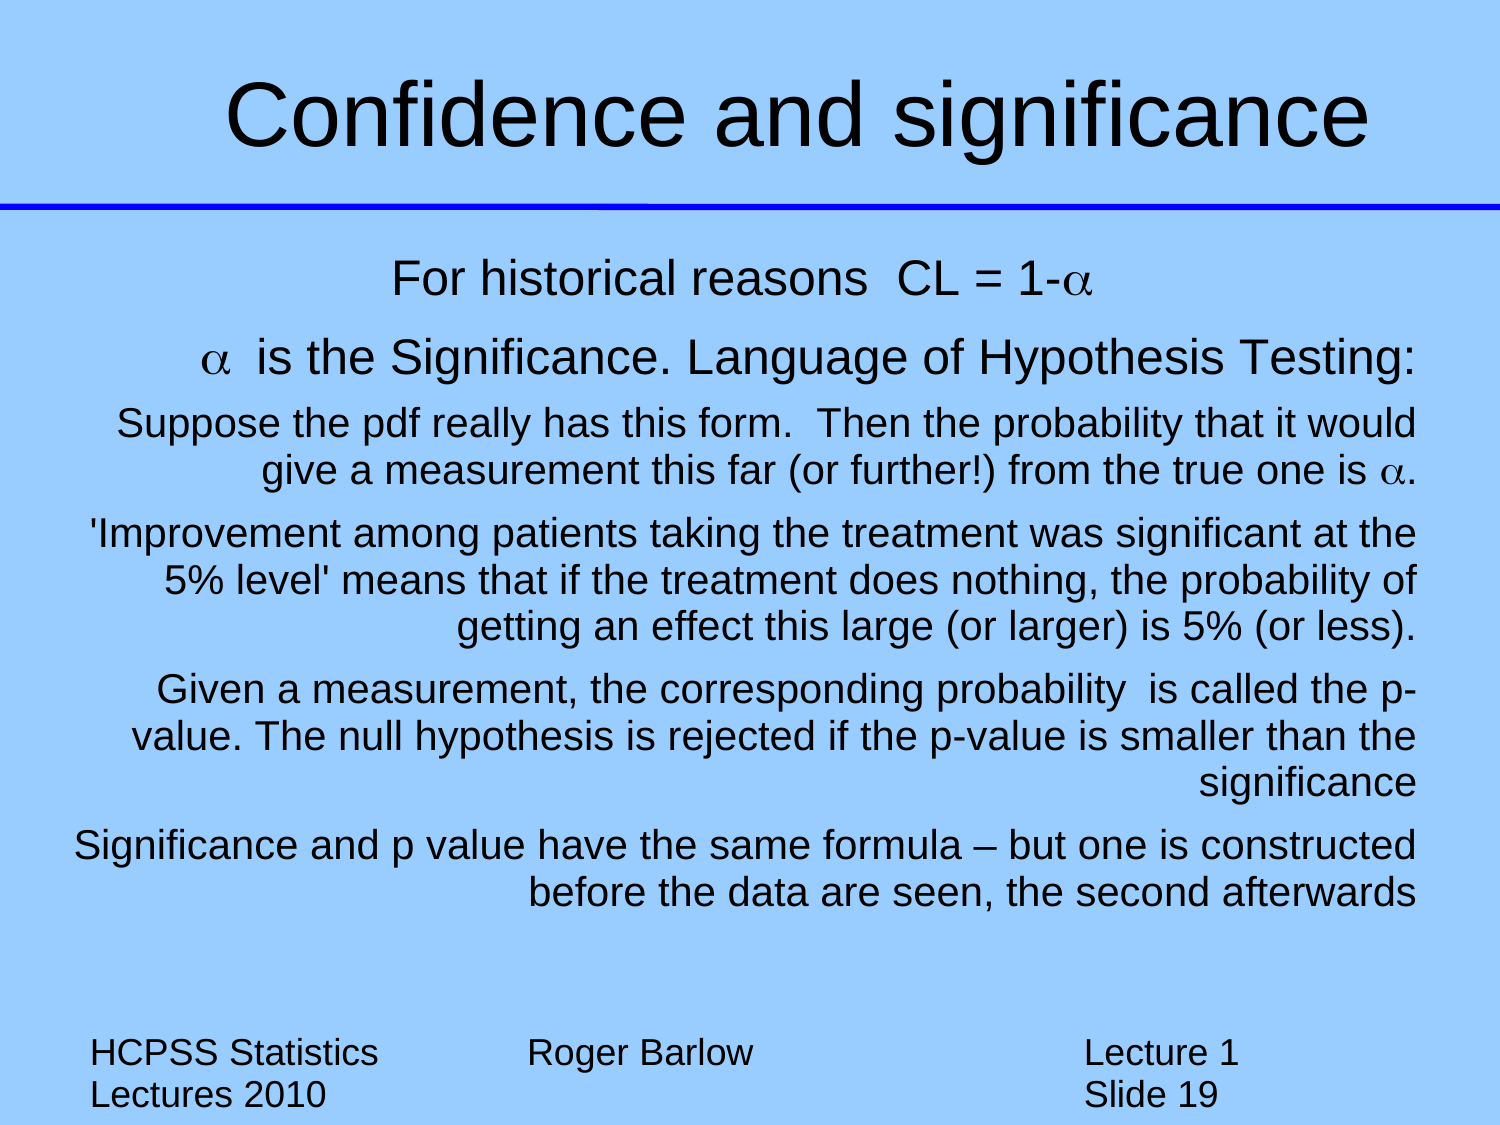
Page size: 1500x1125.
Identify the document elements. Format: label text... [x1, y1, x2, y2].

list For historical reasons CL = 1- is the Significance. Language of Hypothesis Testing: Suppose the pdf really has this form. Then the probability that it would give a measurement this far (or further!) from the true one is . 'Improvement among patients taking the treatment was significant at the 5% level' means that if the treatment does nothing, the probability of getting an effect this large (or larger) is 5% (or less). Given a measurement, the corresponding probabilityis called the p-value. The null hypothesis is rejected if the p-value is smaller than the significance Significance and p value have the same formula – but one is constructed before the data are seen, the second afterwards [67, 247, 1418, 990]
title Confidence and significance [37, 18, 1388, 207]
